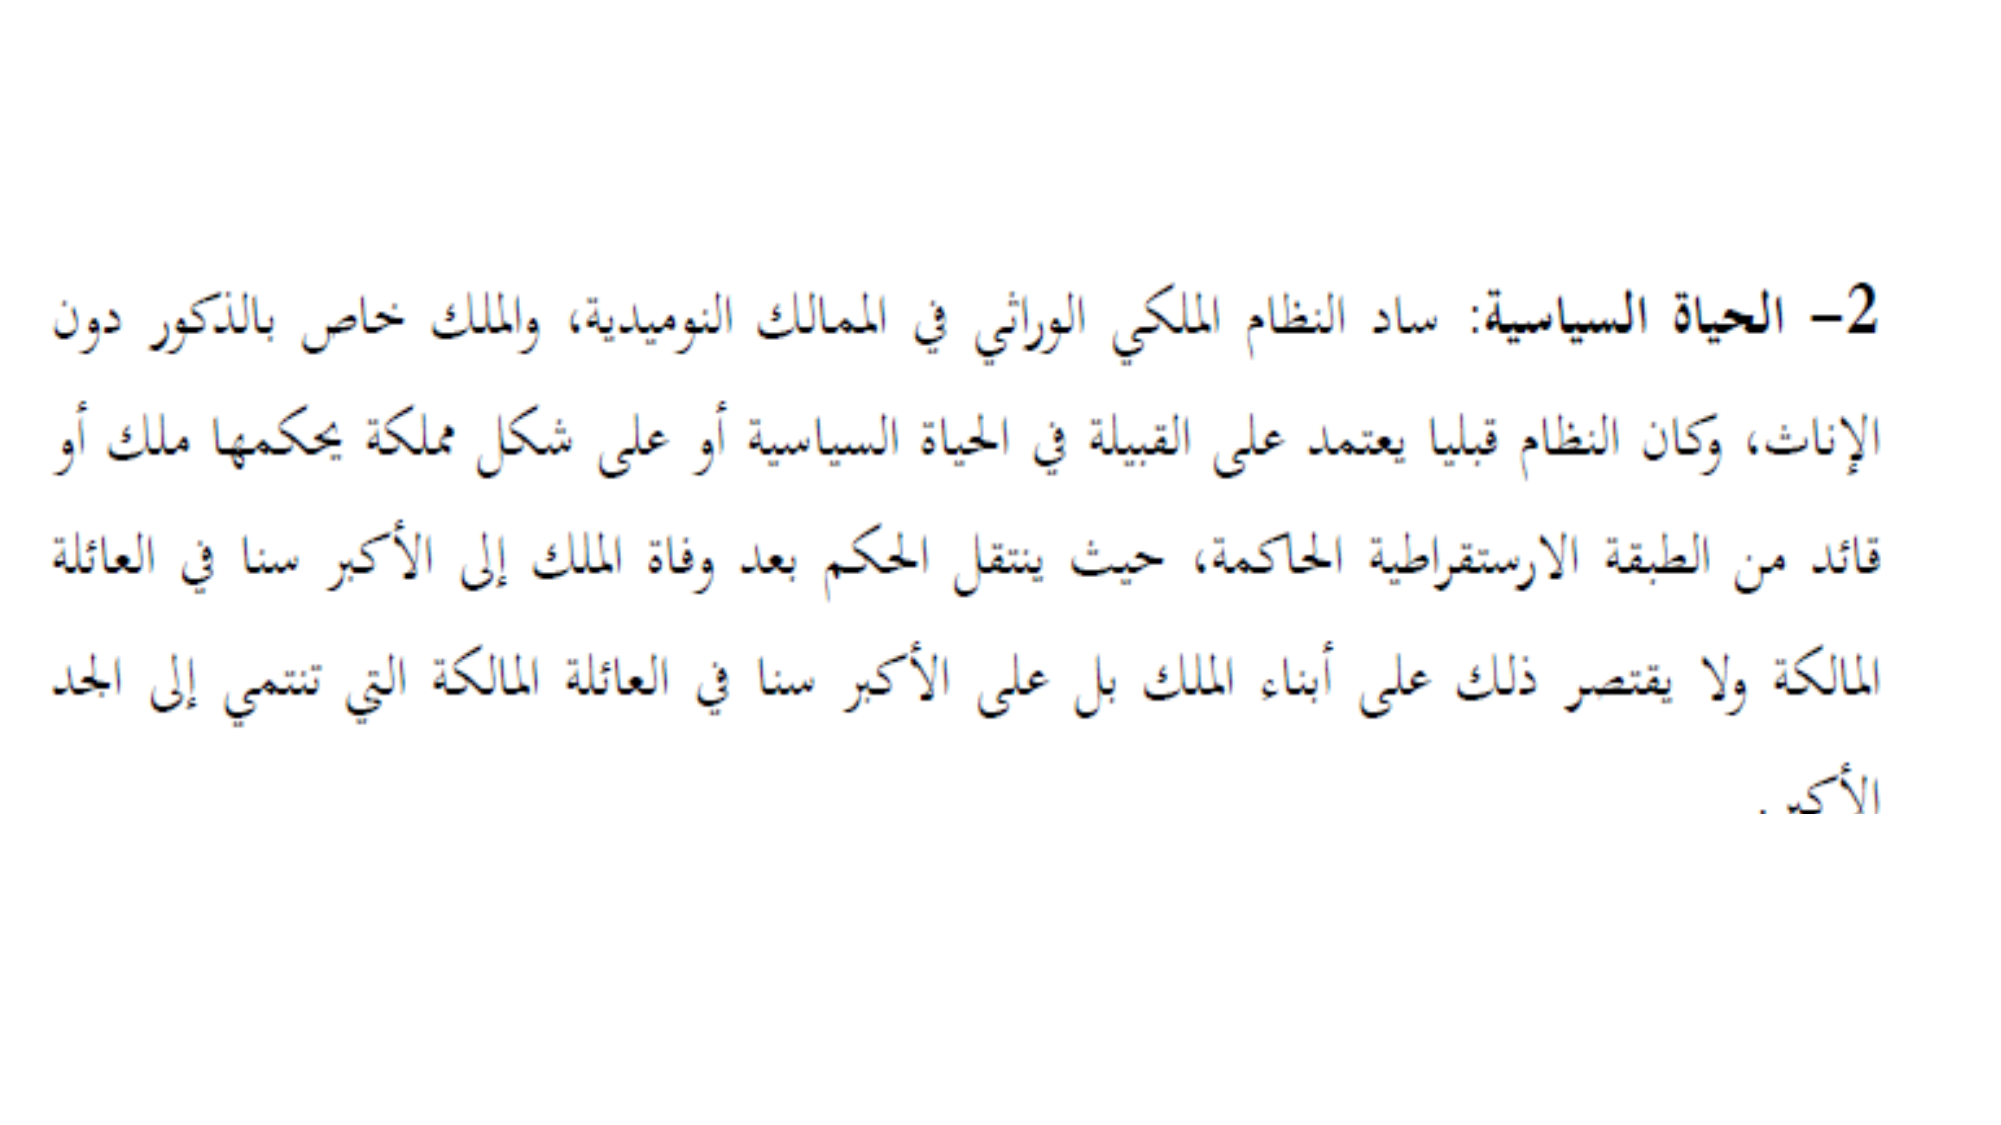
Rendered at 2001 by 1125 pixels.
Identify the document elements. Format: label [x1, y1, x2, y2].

picture [30, 254, 1923, 814]
